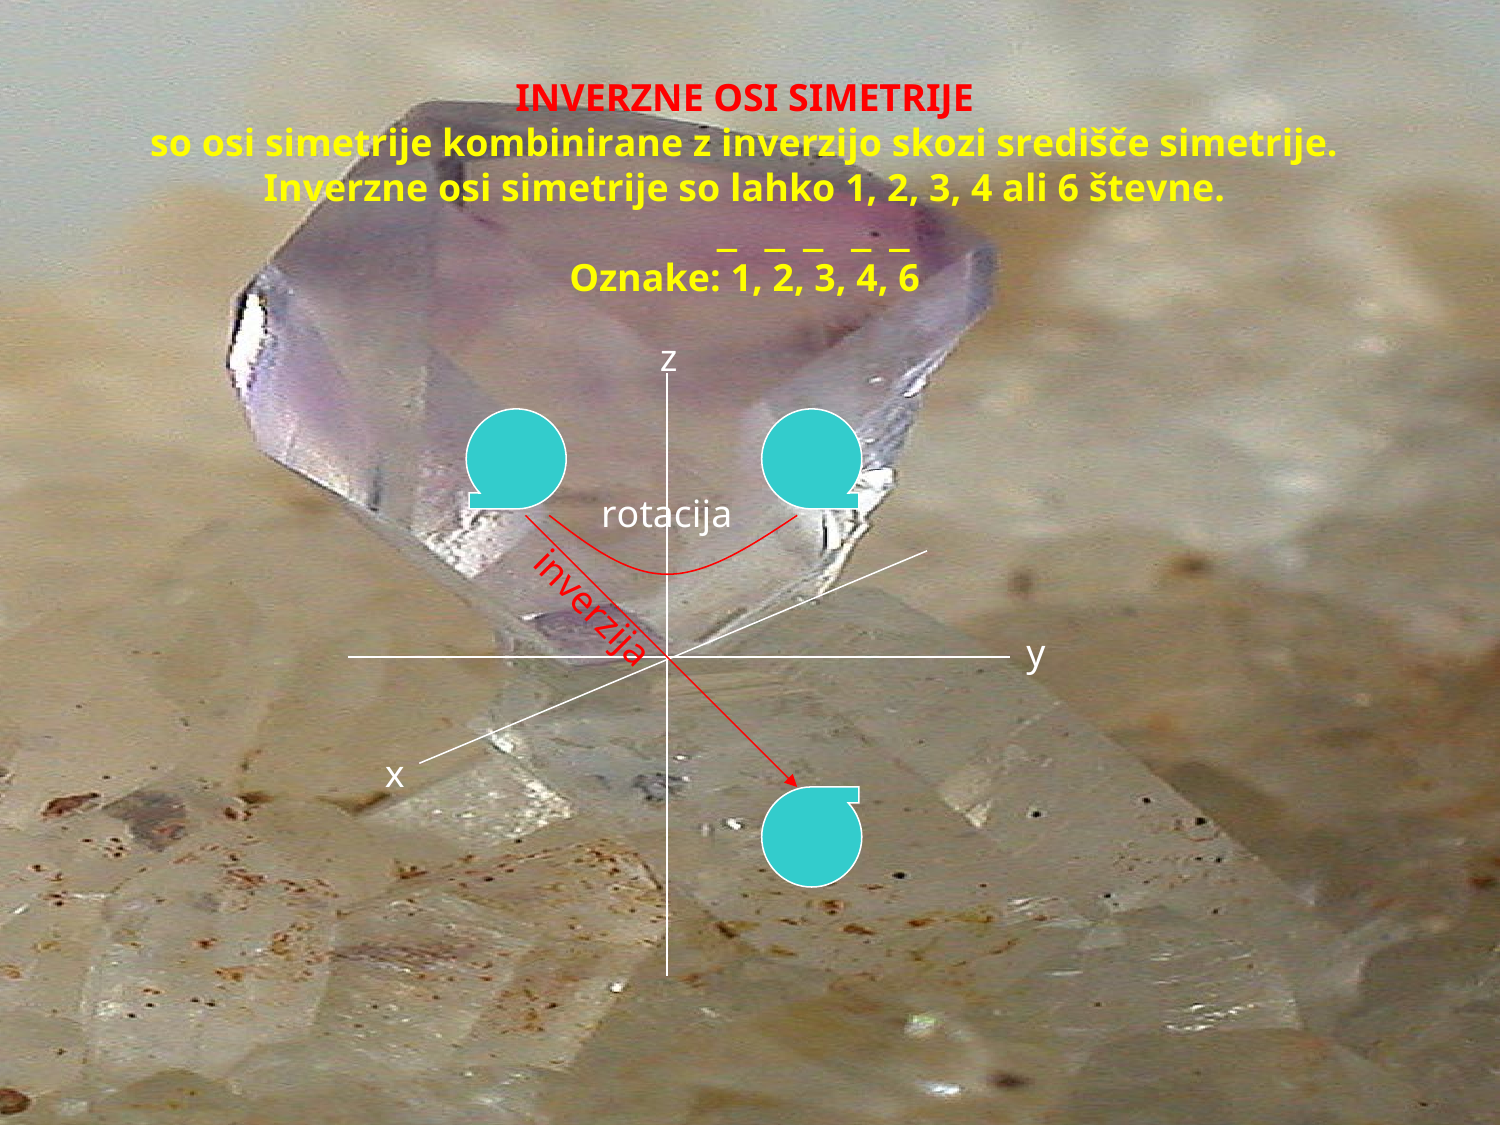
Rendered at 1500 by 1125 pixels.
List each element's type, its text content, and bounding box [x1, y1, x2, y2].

text_box z [645, 326, 693, 387]
text_box inverzija [509, 523, 678, 691]
text_box y [1011, 621, 1061, 683]
text_box INVERZNE OSI SIMETRIJE so osi simetrije kombinirane z inverzijo skozi središče simetrije. Inverzne osi simetrije so lahko 1, 2, 3, 4 ali 6 števne.      Oznake: 1, 2, 3, 4, 6 [135, 66, 1355, 307]
text_box x [370, 742, 420, 803]
text_box [761, 786, 862, 888]
text_box [466, 408, 567, 509]
picture [0, 0, 1500, 1125]
text_box [761, 408, 862, 509]
text_box rotacija [586, 482, 748, 543]
